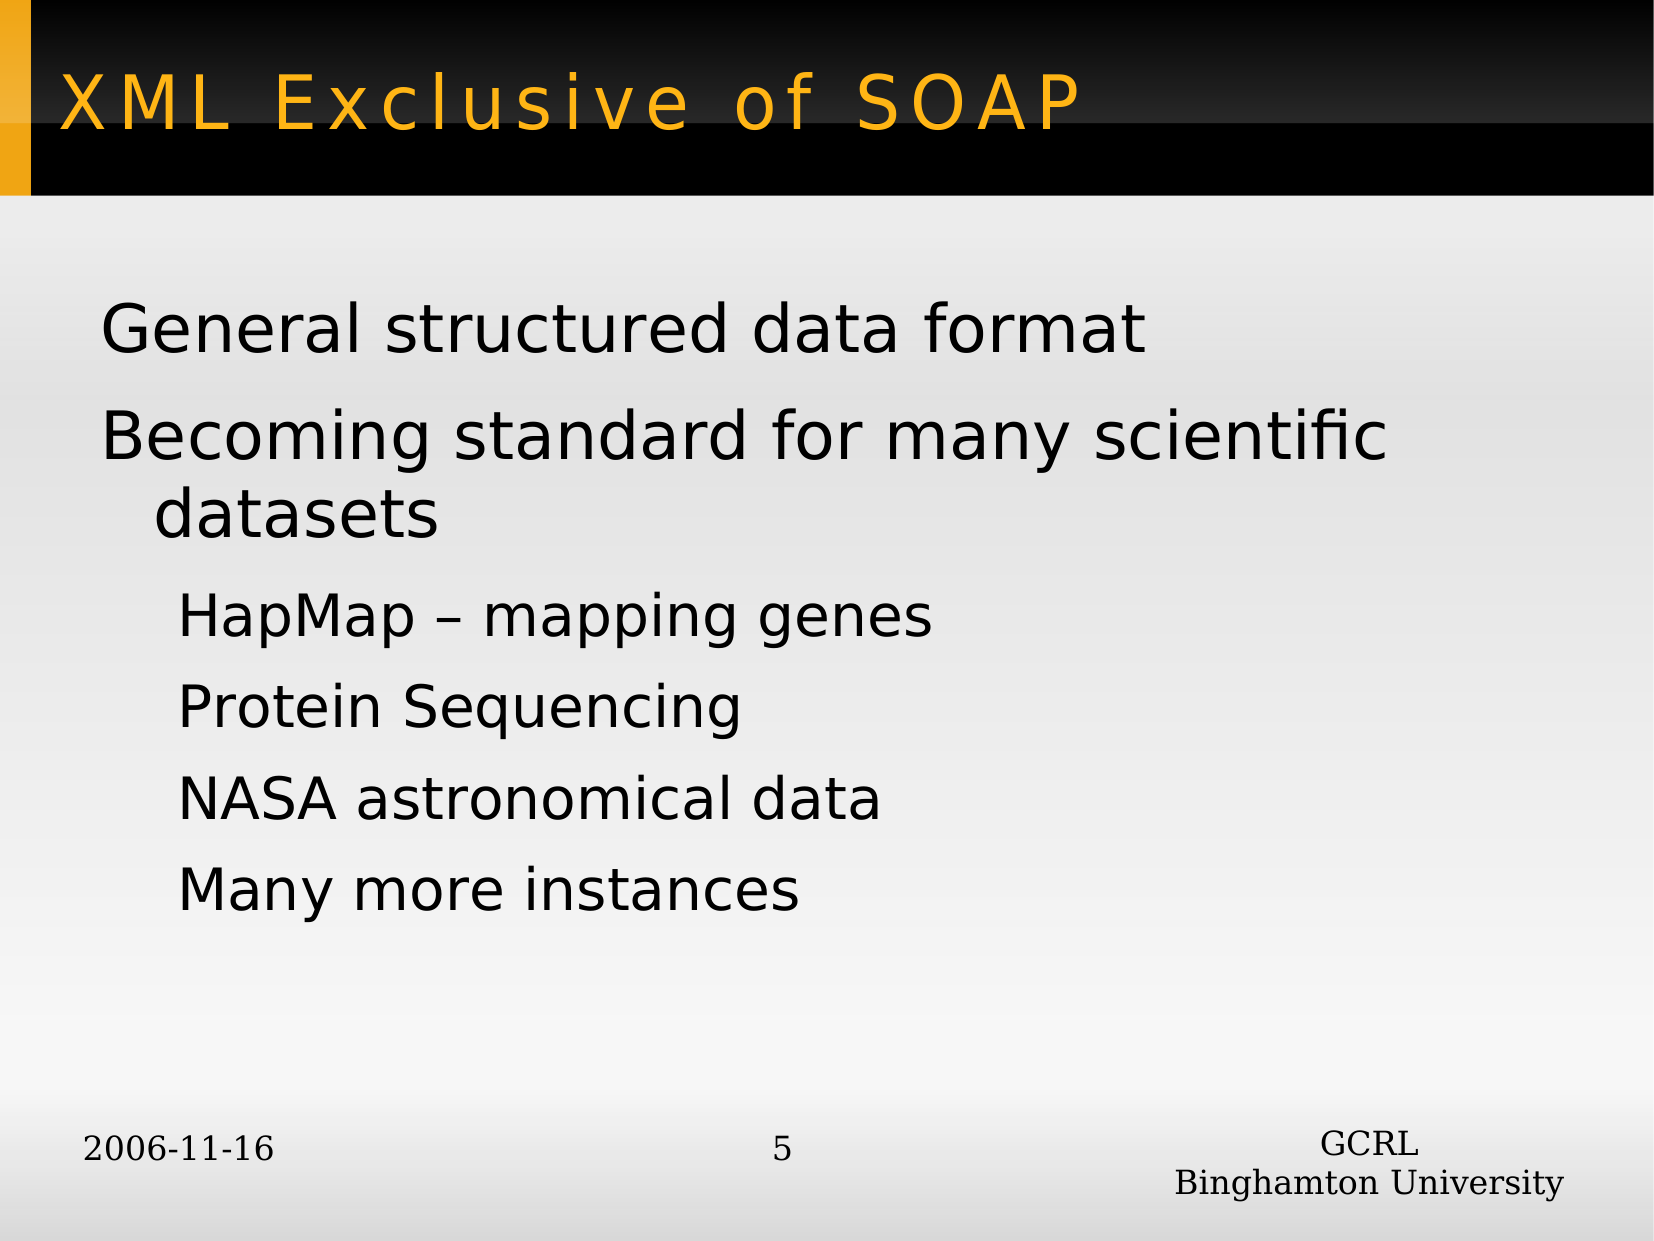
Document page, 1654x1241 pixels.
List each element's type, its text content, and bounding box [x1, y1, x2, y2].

picture [0, 0, 1654, 1241]
title XML Exclusive of SOAP [59, 36, 1351, 171]
list General structured data format Becoming standard for many scientific datasets HapMap – mapping genes Protein Sequencing NASA astronomical data Many more instances [82, 290, 1571, 1109]
